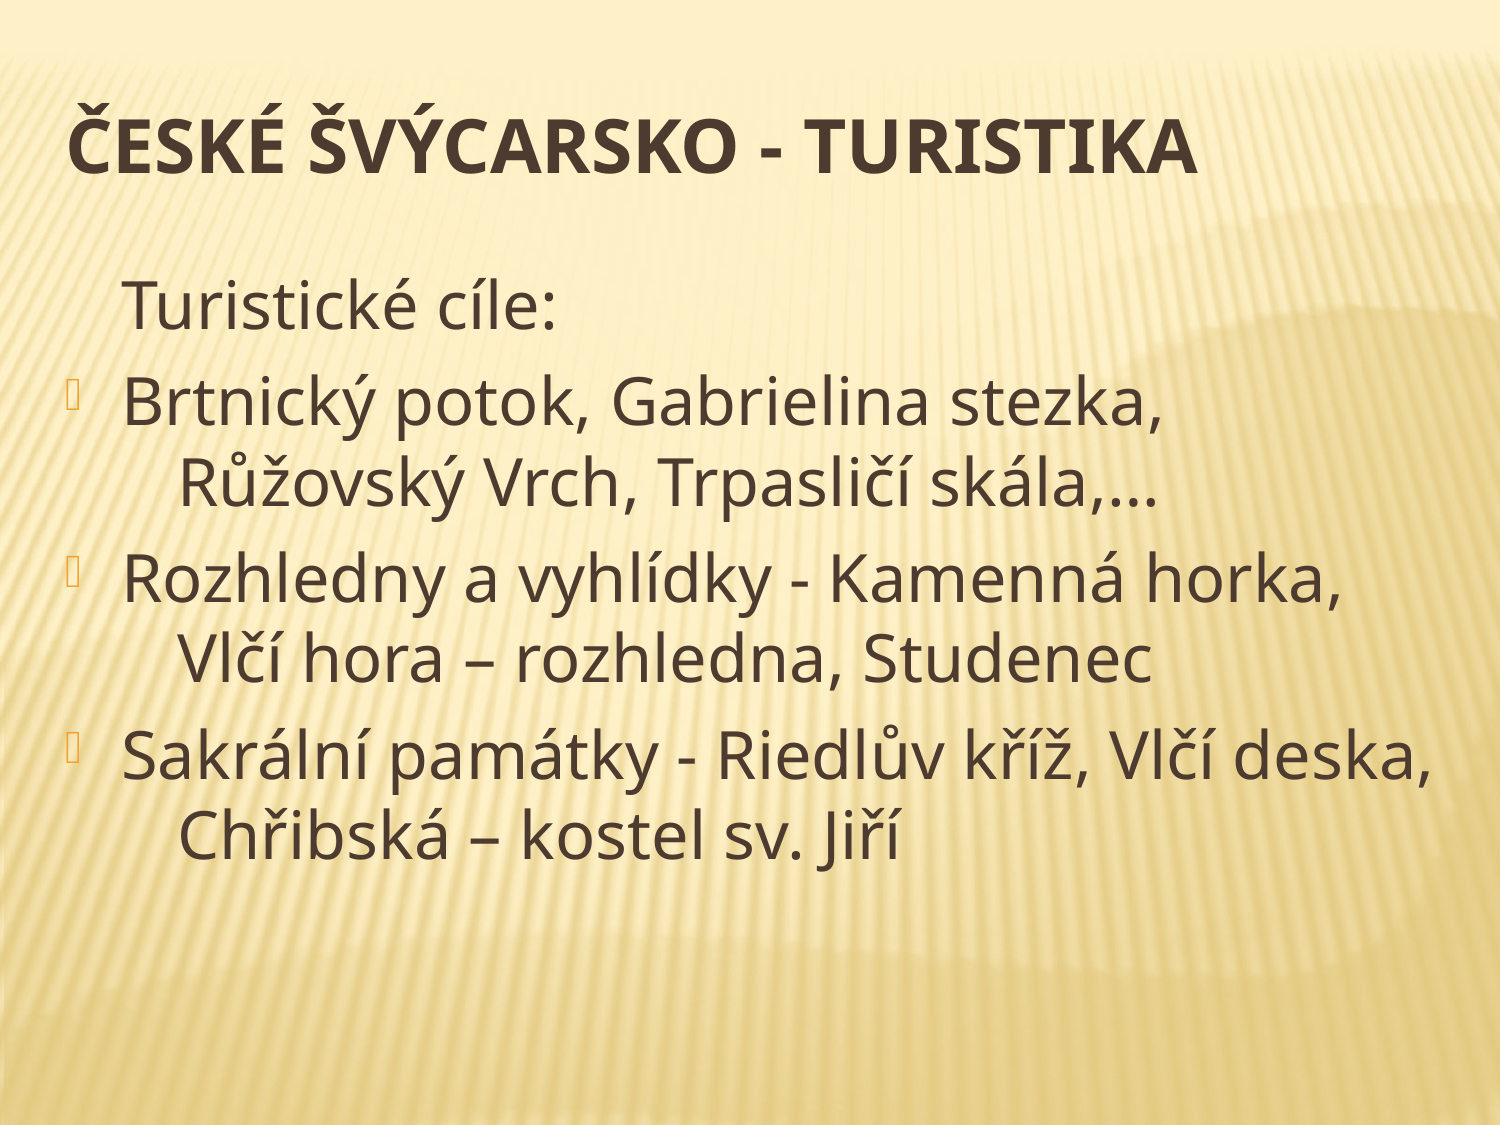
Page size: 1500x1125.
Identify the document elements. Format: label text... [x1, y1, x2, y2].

title České Švýcarsko - turistika [50, 75, 1476, 213]
list Turistické cíle: Brtnický potok, Gabrielina stezka, Růžovský Vrch, Trpasličí skála,… Rozhledny a vyhlídky - Kamenná horka, Vlčí hora – rozhledna, Studenec Sakrální památky - Riedlův kříž, Vlčí deska, Chřibská – kostel sv. Jiří [50, 254, 1476, 998]
